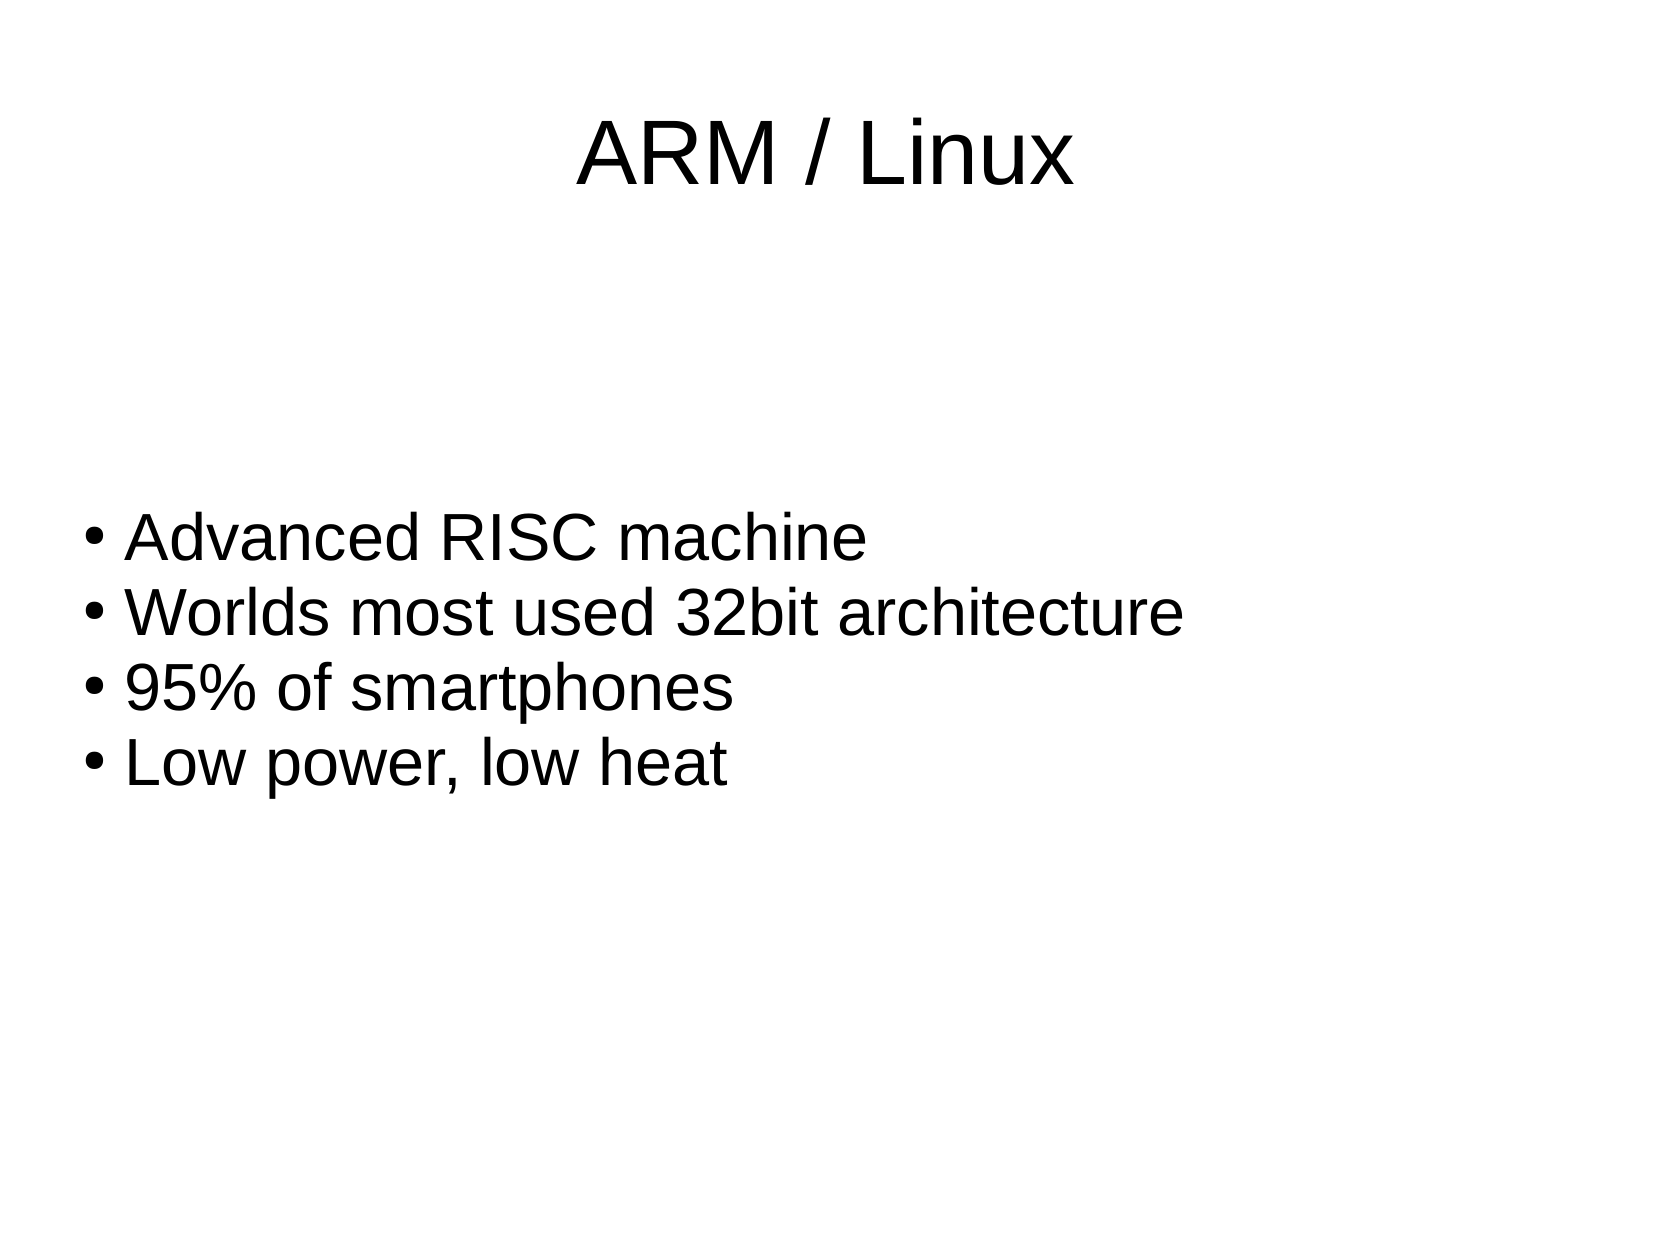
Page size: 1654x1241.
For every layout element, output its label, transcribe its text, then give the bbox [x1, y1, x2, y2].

subtitle Advanced RISC machine Worlds most used 32bit architecture 95% of smartphones Low power, low heat [82, 290, 1538, 1010]
title ARM / Linux [82, 49, 1571, 257]
